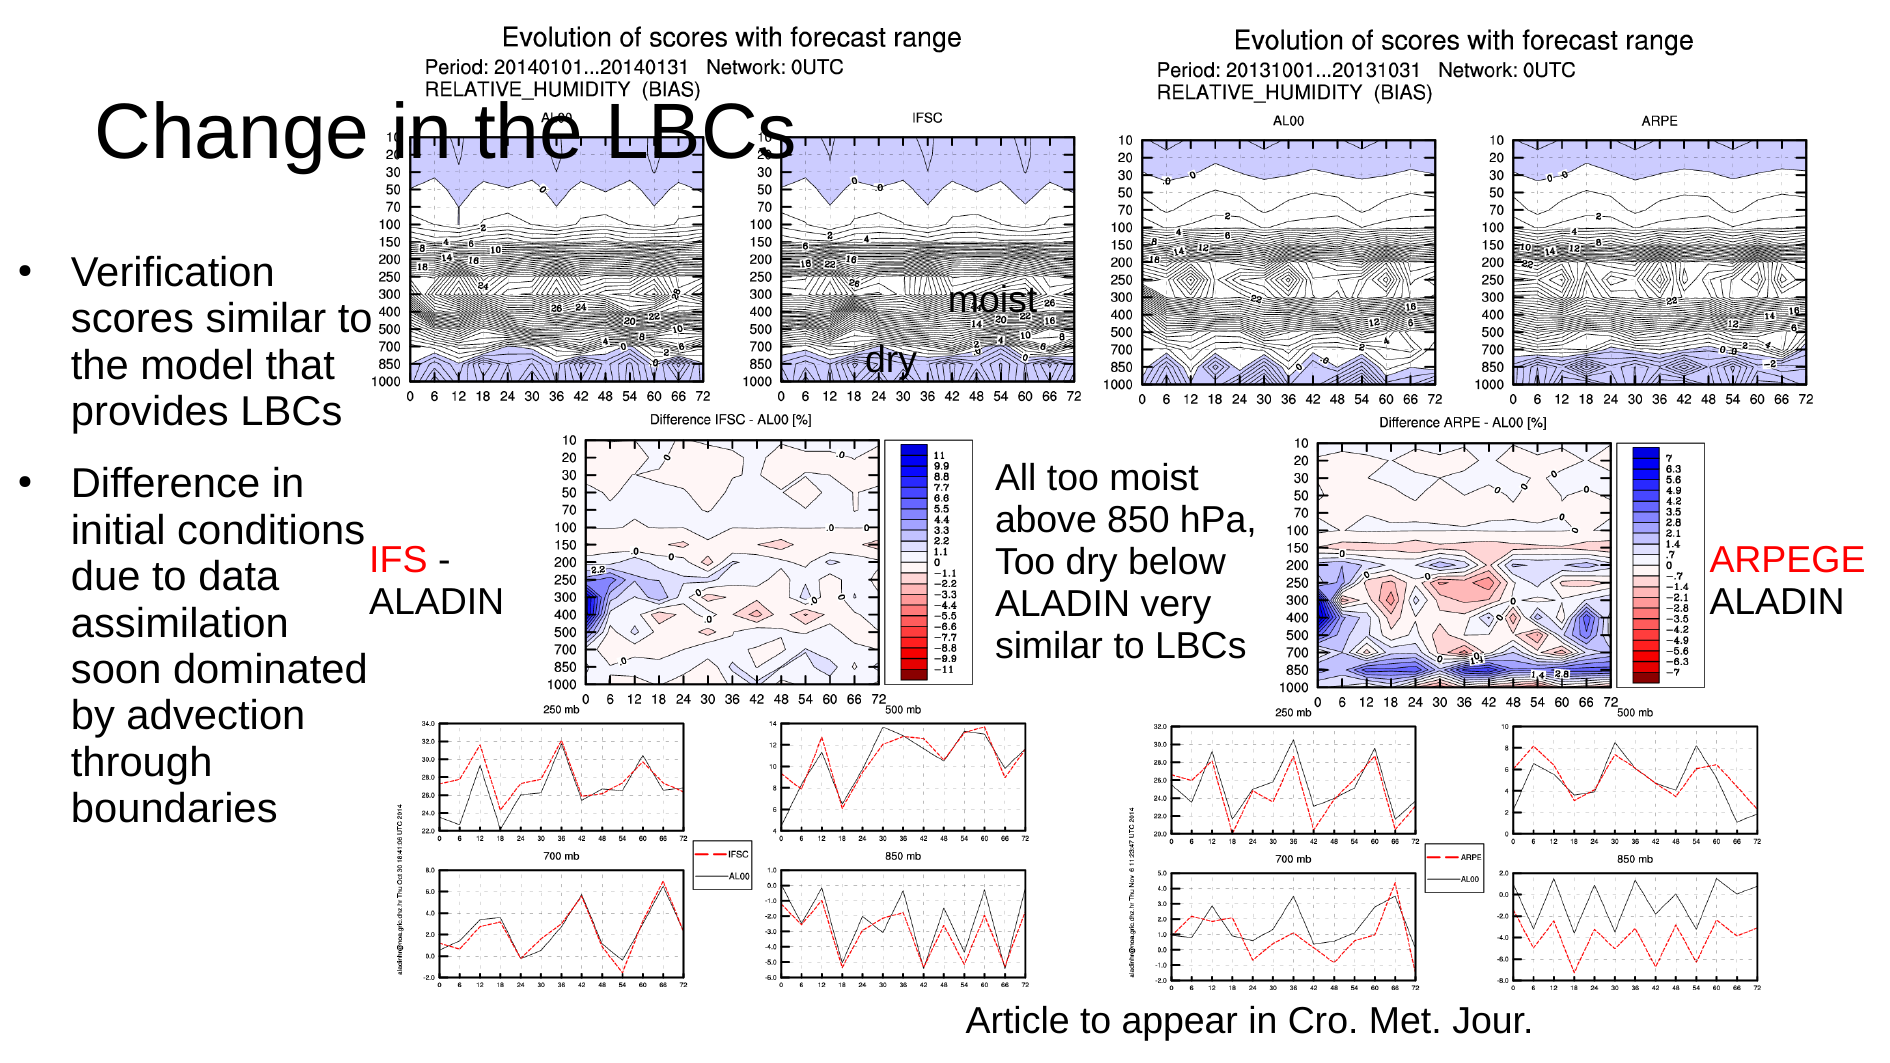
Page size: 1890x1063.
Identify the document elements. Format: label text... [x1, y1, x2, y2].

text_box IFS - ALADIN [354, 531, 520, 631]
picture [372, 26, 1081, 42]
text_box dry [850, 330, 932, 388]
text_box Article to appear in Cro. Met. Jour. [950, 992, 1549, 1049]
title Change in the LBCs [94, 42, 1796, 220]
text_box All too moist above 850 hPa, Too dry below ALADIN very similar to LBCs [980, 448, 1276, 674]
picture [1104, 29, 1813, 990]
text_box moist [933, 271, 1053, 329]
text_box ARPEGE ALADIN [1694, 531, 1881, 631]
picture [372, 220, 1081, 987]
list Verification scores similar to the model that provides LBCs Difference in initial conditions due to data assimilation soon dominated by advection through boundaries [0, 248, 372, 866]
